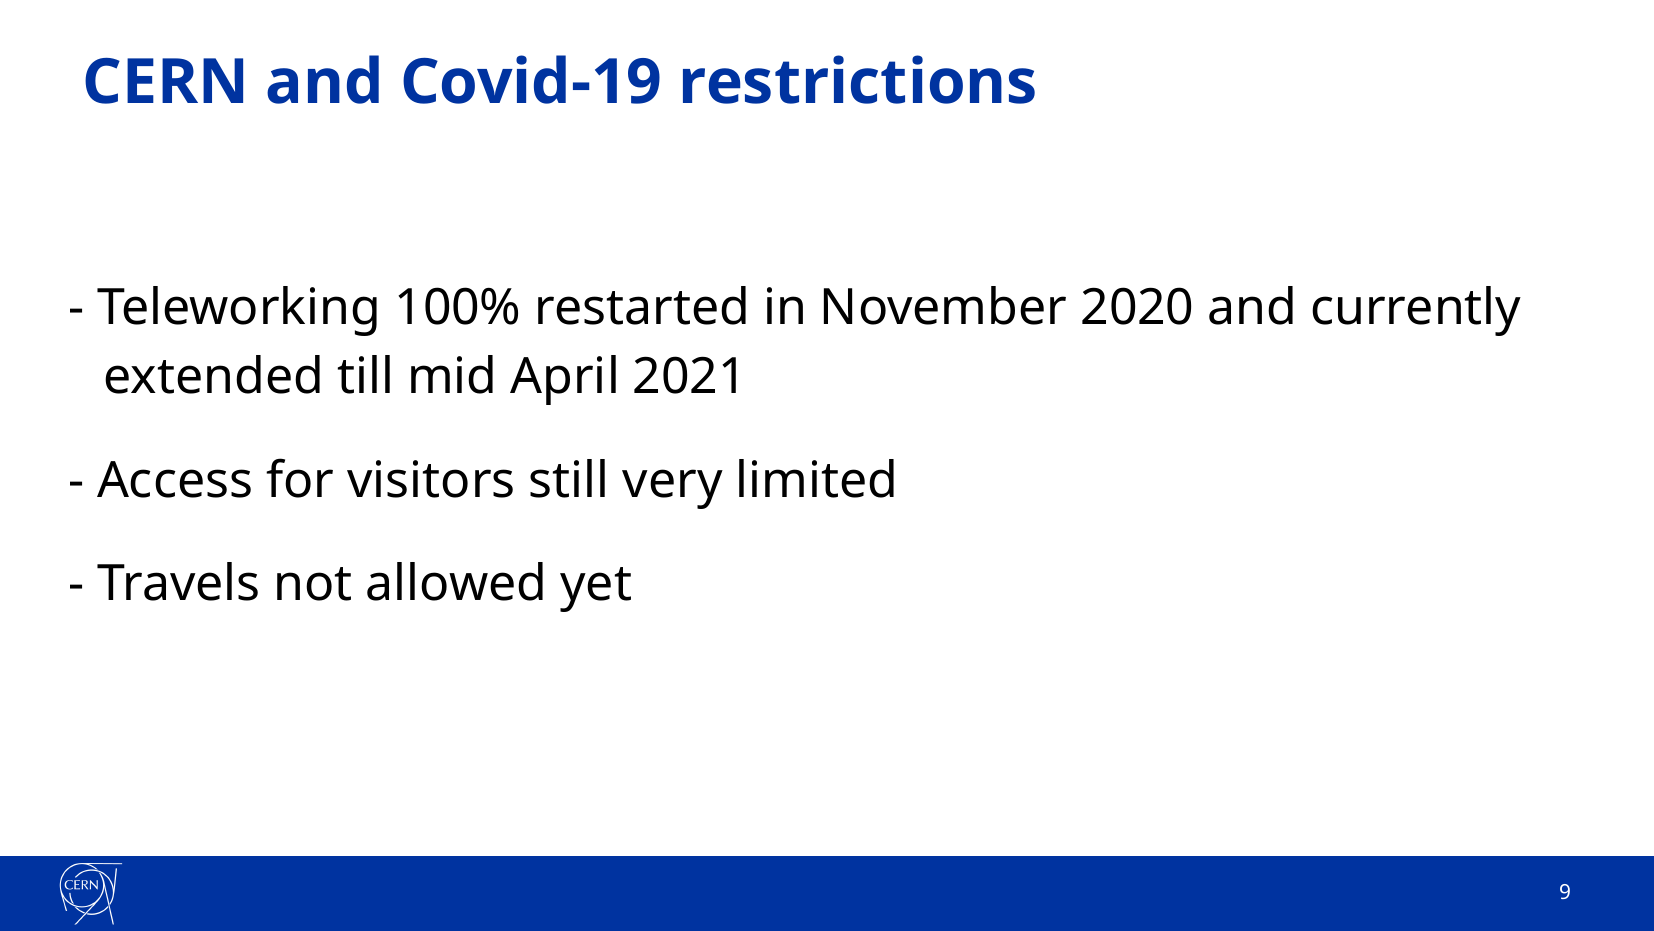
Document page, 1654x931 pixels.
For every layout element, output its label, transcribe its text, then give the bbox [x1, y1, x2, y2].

title CERN and Covid-19 restrictions [82, 37, 1654, 195]
text_box - Teleworking 100% restarted in November 2020 and currently extended till mid April 2021 - Access for visitors still very limited - Travels not allowed yet [53, 160, 1578, 931]
